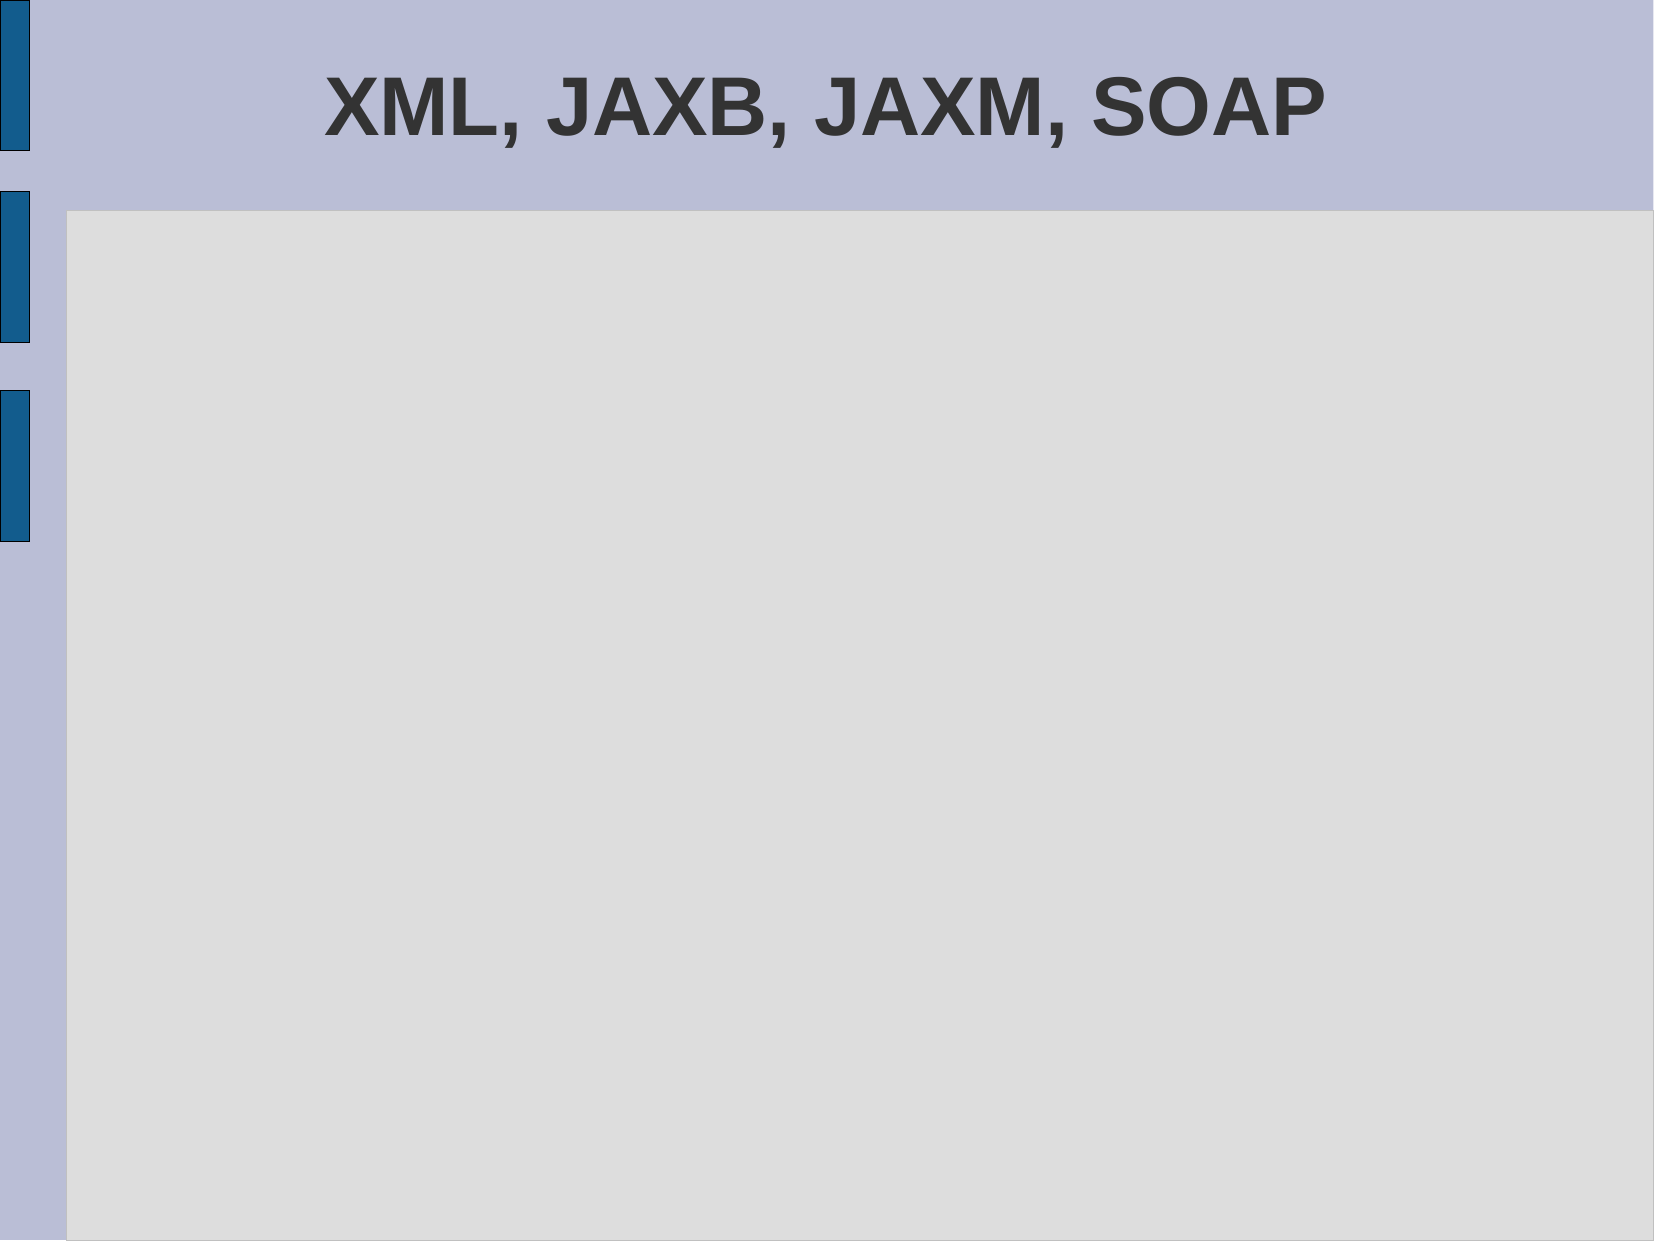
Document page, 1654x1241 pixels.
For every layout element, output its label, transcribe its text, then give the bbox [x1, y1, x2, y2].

title XML, JAXB, JAXM, SOAP [120, 17, 1533, 196]
